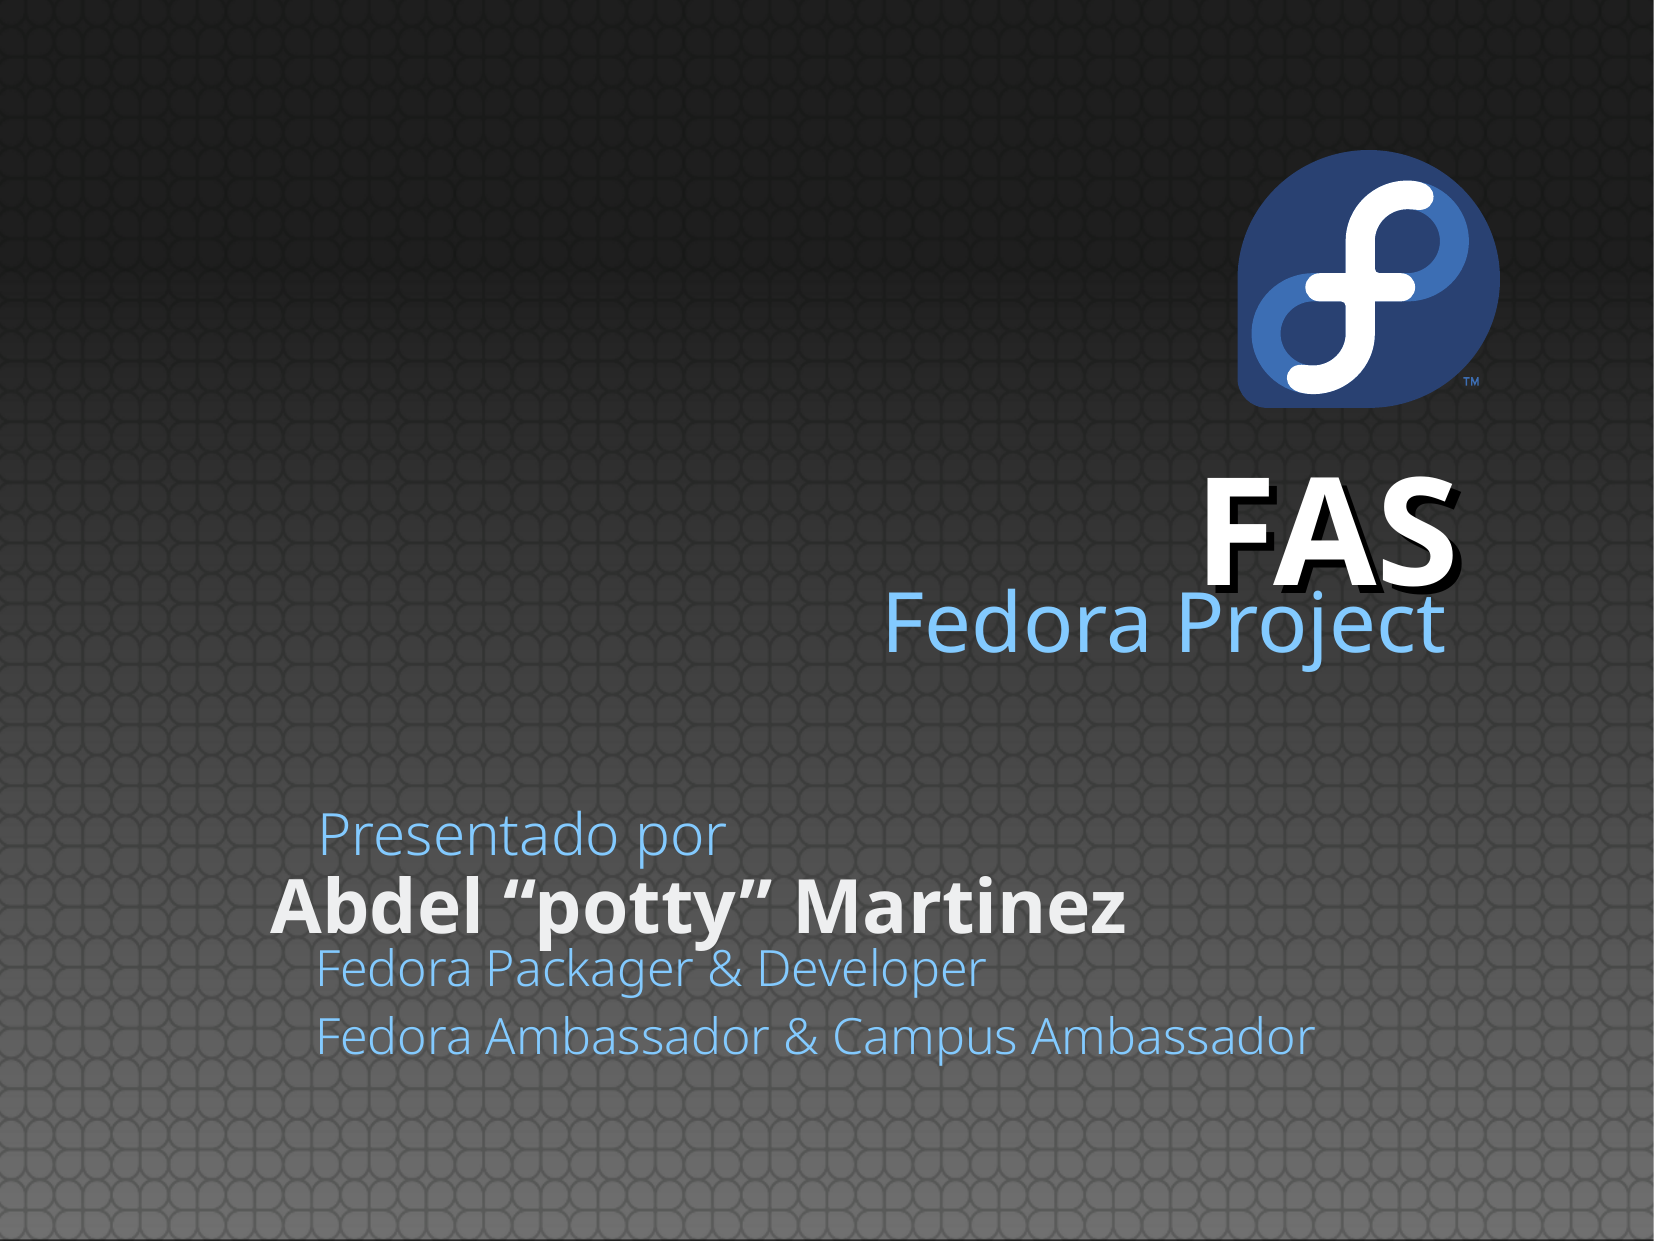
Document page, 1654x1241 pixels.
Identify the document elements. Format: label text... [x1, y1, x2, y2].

text_box Presentado por [302, 785, 744, 866]
text_box FAS [37, 417, 1475, 601]
text_box Abdel “potty” Martinez [306, 846, 1092, 925]
picture [0, 0, 1654, 1241]
text_box Fedora Packager & Developer Fedora Ambassador & Campus Ambassador [300, 925, 1337, 1053]
subtitle Fedora Project [100, 601, 1447, 667]
